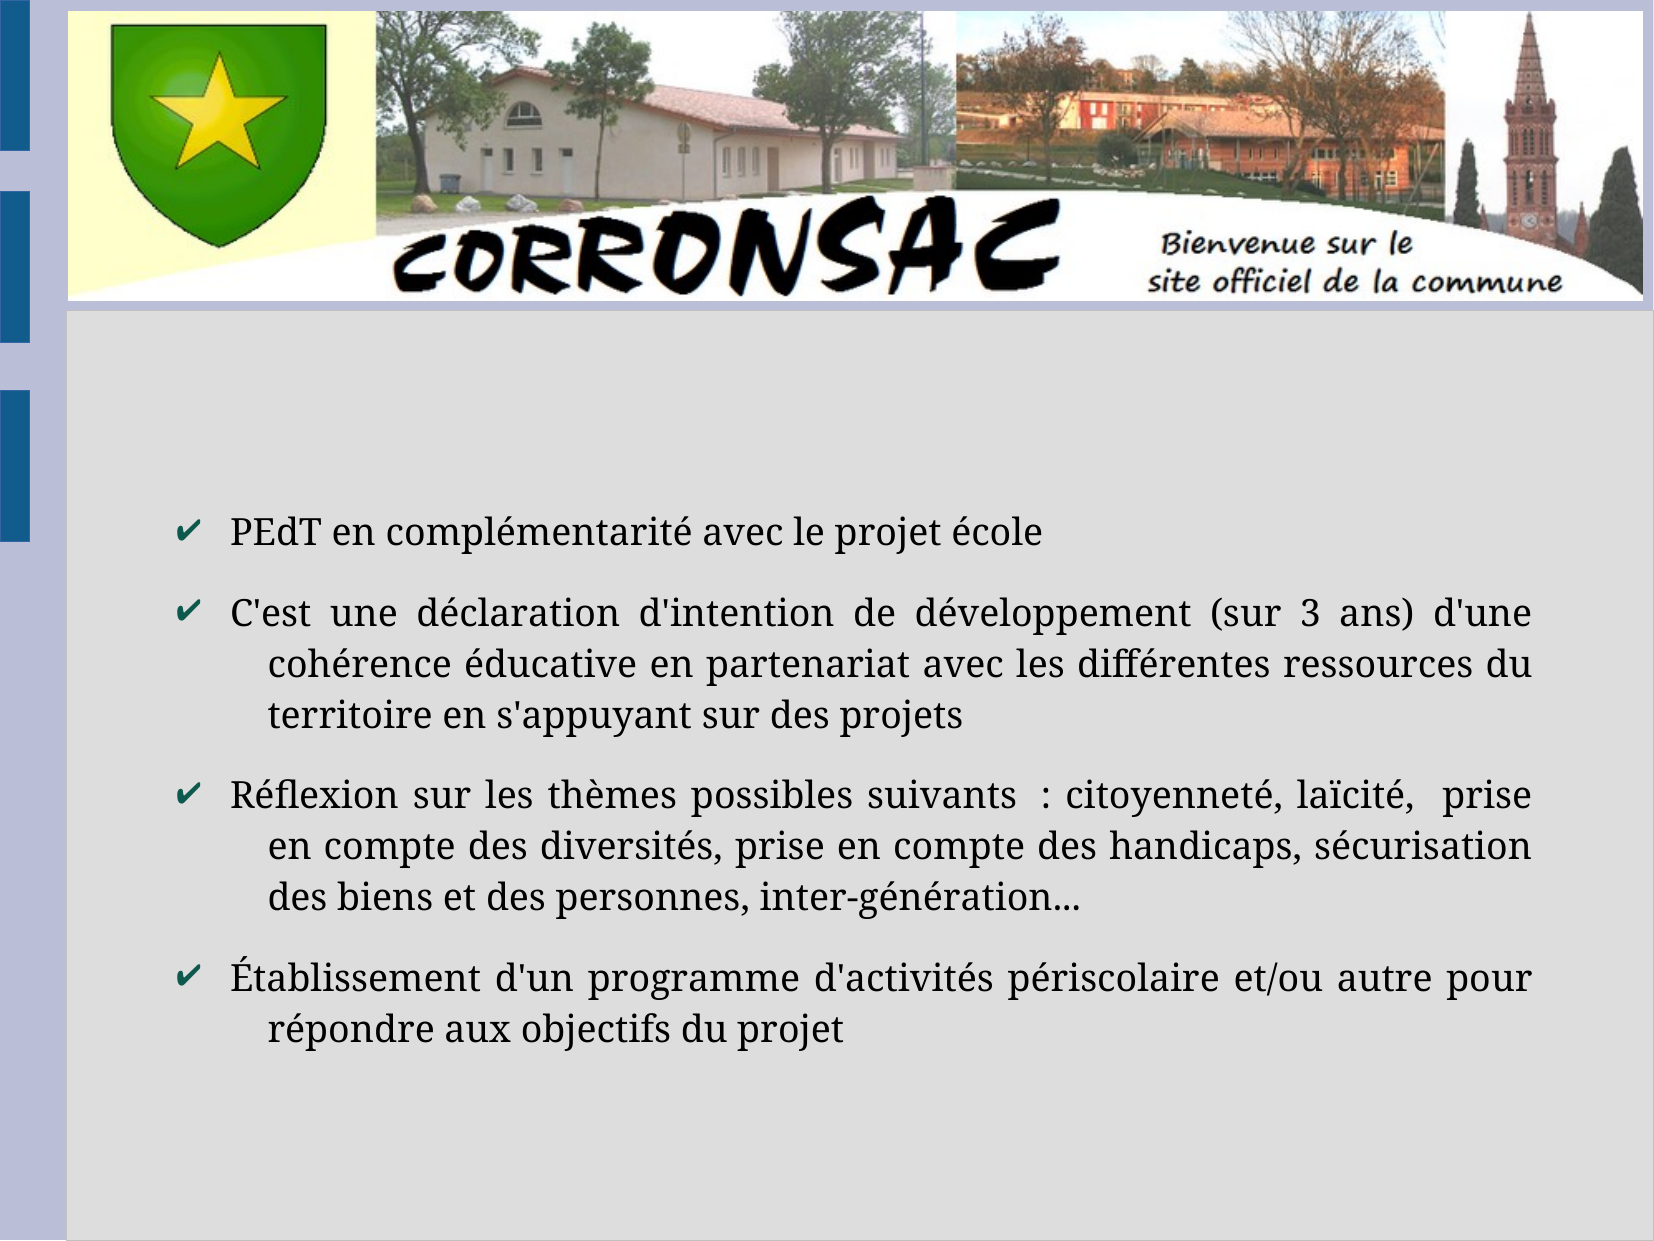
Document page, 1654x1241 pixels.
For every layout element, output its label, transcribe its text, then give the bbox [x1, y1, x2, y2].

picture [68, 11, 1643, 301]
list PEdT en complémentarité avec le projet école C'est une déclaration d'intention de développement (sur 3 ans) d'une cohérence éducative en partenariat avec les différentes ressources du territoire en s'appuyant sur des projets Réflexion sur les thèmes possibles suivants : citoyenneté, laïcité, prise en compte des diversités, prise en compte des handicaps, sécurisation des biens et des personnes, inter-génération... Établissement d'un programme d'activités périscolaire et/ou autre pour répondre aux objectifs du projet [121, 344, 1534, 1127]
